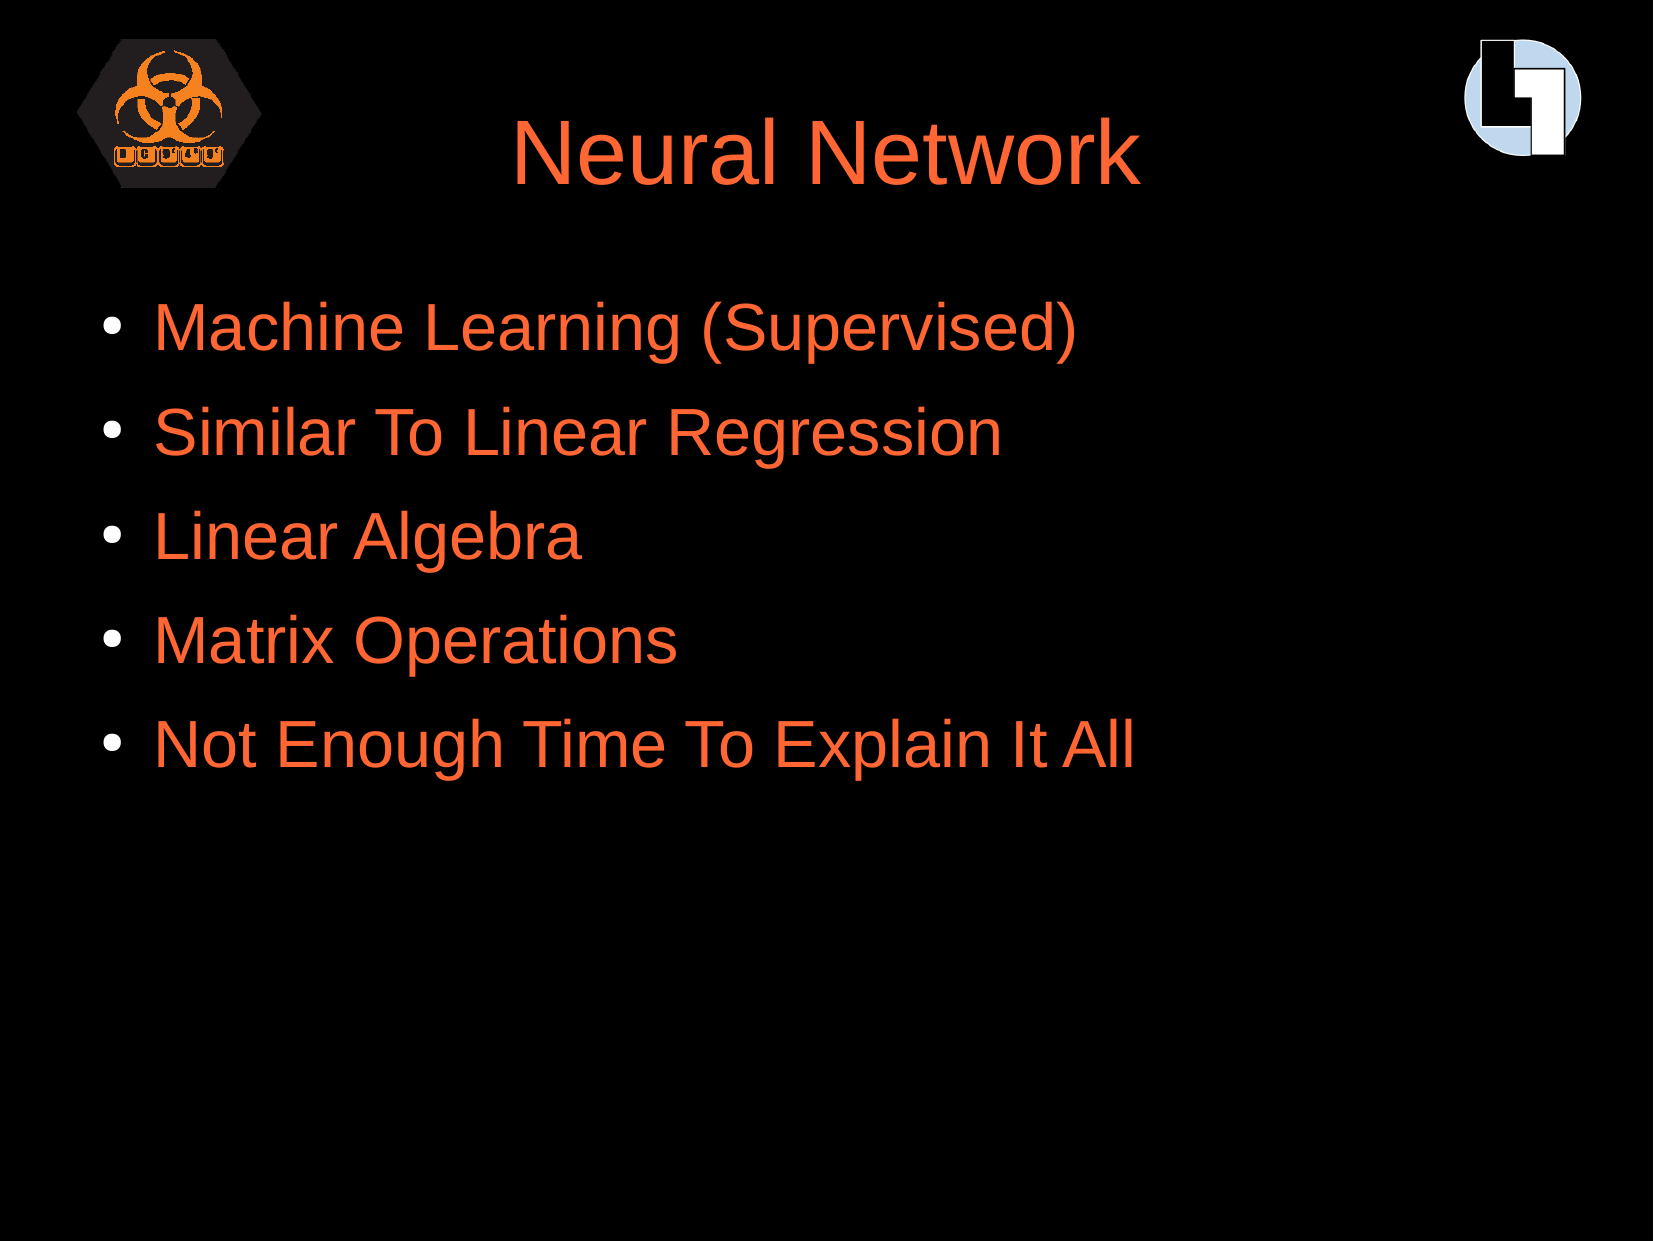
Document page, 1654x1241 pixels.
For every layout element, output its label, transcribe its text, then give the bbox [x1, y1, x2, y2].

list Machine Learning (Supervised) Similar To Linear Regression Linear Algebra Matrix Operations Not Enough Time To Explain It All [82, 290, 1571, 1109]
title Neural Network [82, 49, 1571, 257]
picture [75, 37, 263, 188]
picture [1462, 37, 1583, 158]
